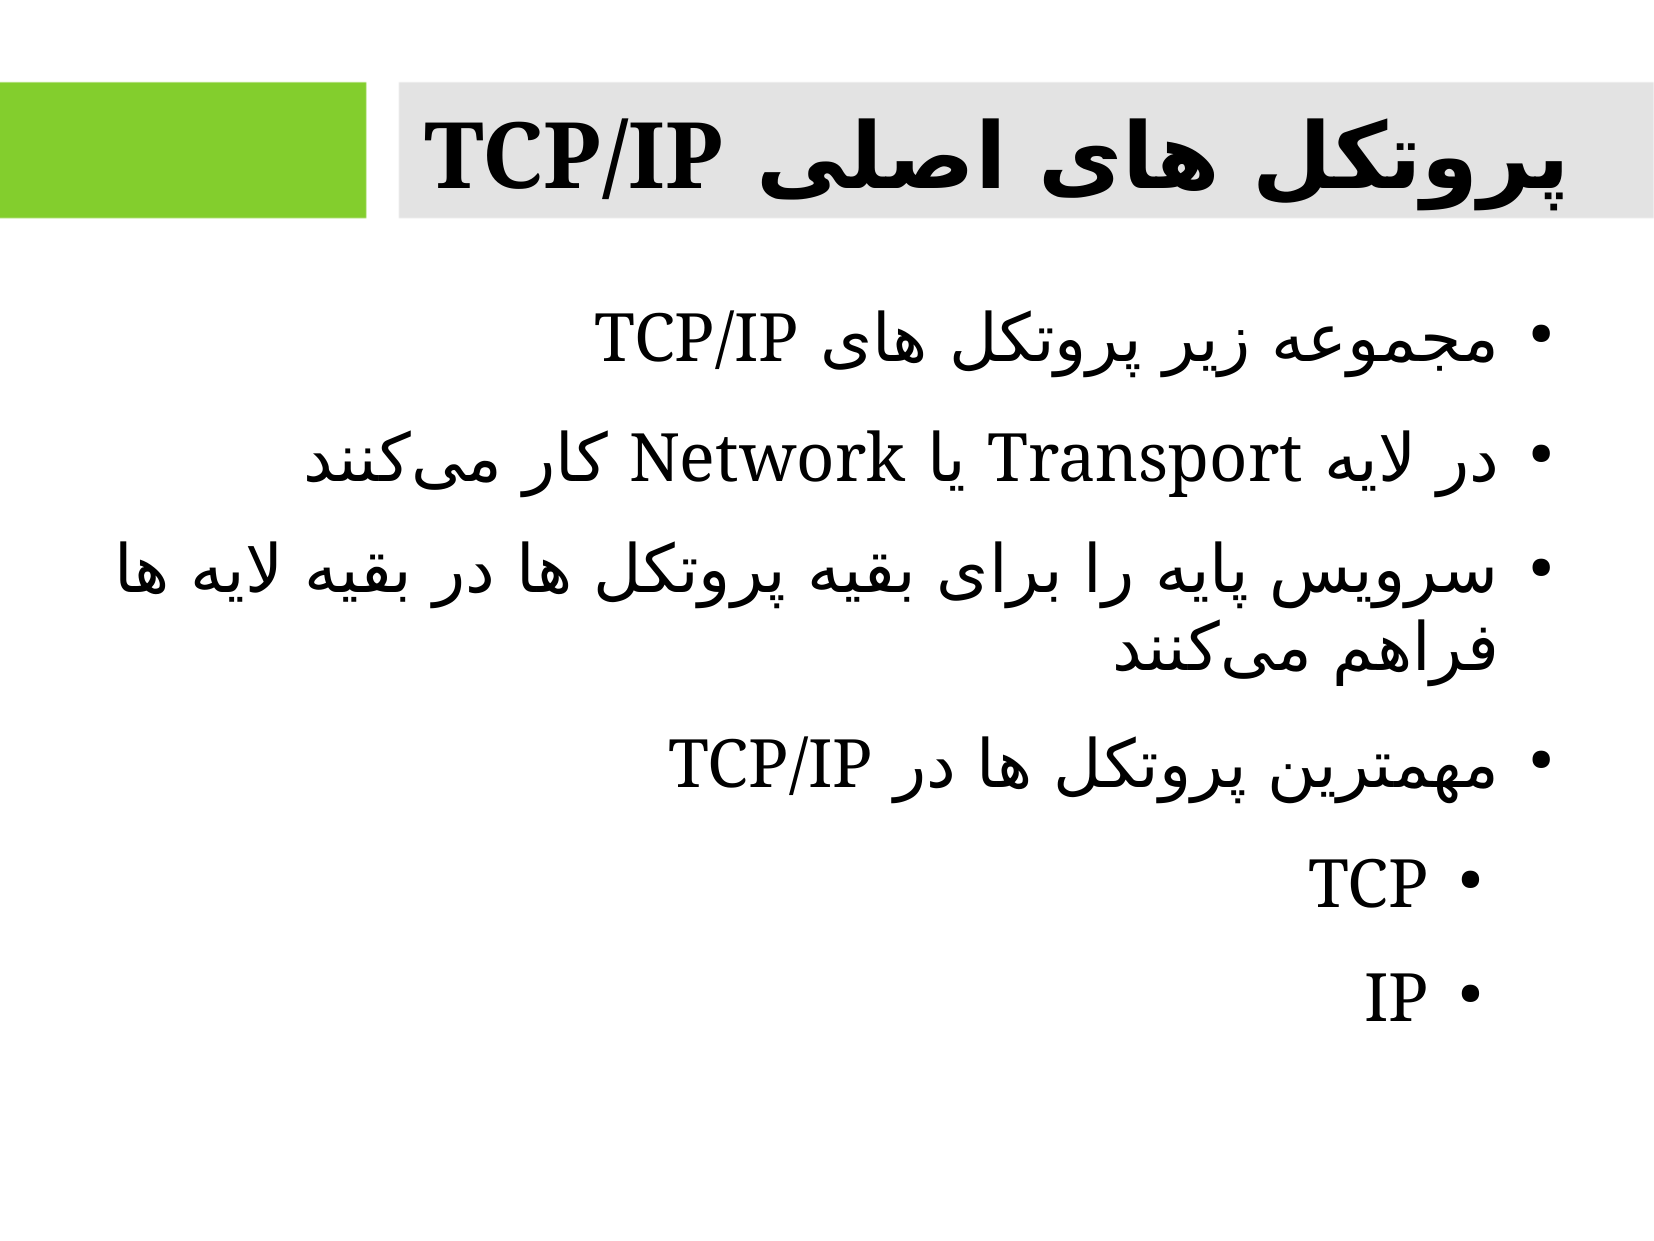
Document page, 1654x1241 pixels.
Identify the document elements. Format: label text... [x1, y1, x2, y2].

list مجموعه زیر پروتکل های TCP/IP در لایه Transport یا Network کار می‌کنند سرویس پایه را برای بقیه پروتکل ها در بقیه لایه ها فراهم می‌کنند مهمترین پروتکل ها در TCP/IP TCP IP [82, 290, 1571, 1182]
title پروتکل های اصلی TCP/IP [82, 49, 1571, 257]
picture [0, 0, 1654, 1241]
